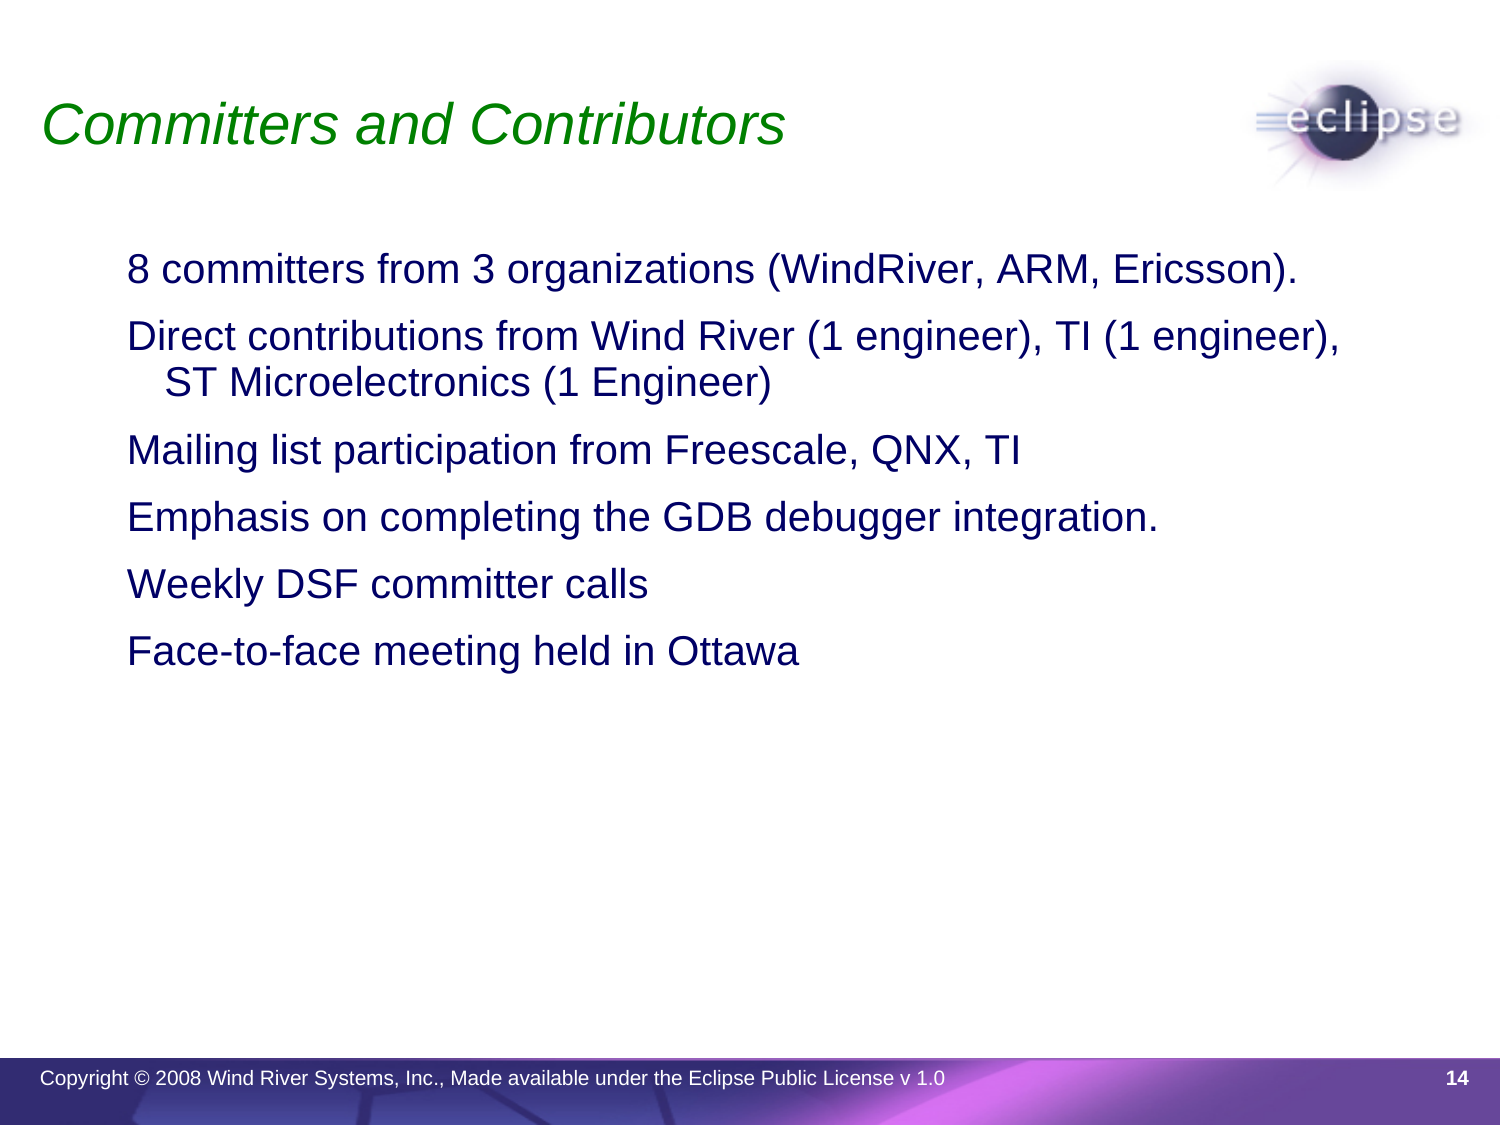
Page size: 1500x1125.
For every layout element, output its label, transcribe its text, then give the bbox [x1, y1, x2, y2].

picture [0, 1058, 1500, 1125]
text_box <number> [1133, 1059, 1484, 1100]
picture [1222, 60, 1500, 191]
title Committers and Contributors [26, 90, 1223, 172]
list 8 committers from 3 organizations (WindRiver, ARM, Ericsson). Direct contributions from Wind River (1 engineer), TI (1 engineer), ST Microelectronics (1 Engineer) Mailing list participation from Freescale, QNX, TI Emphasis on completing the GDB debugger integration. Weekly DSF committer calls Face-to-face meeting held in Ottawa [112, 237, 1388, 813]
